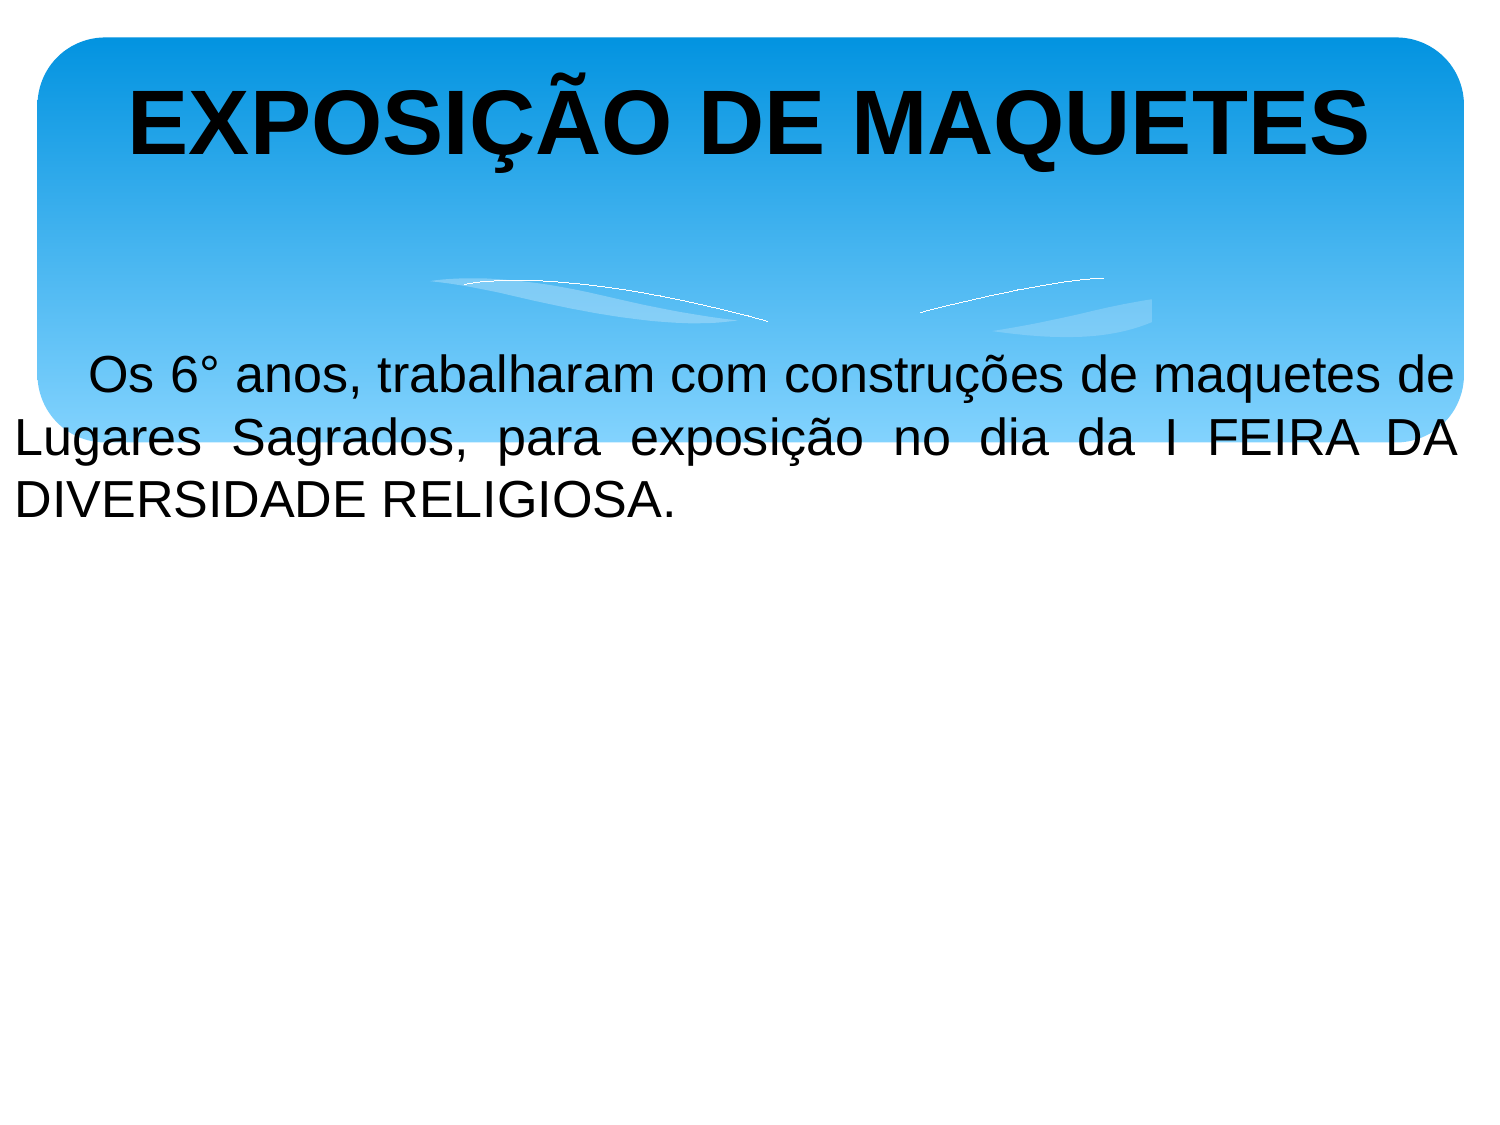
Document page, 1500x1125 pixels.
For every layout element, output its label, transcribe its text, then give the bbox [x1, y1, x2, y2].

title EXPOSIÇÃO DE MAQUETES [75, 55, 1425, 261]
list Os 6° anos, trabalharam com construções de maquetes de Lugares Sagrados, para exposição no dia da I FEIRA DA DIVERSIDADE RELIGIOSA. [0, 243, 1471, 1125]
